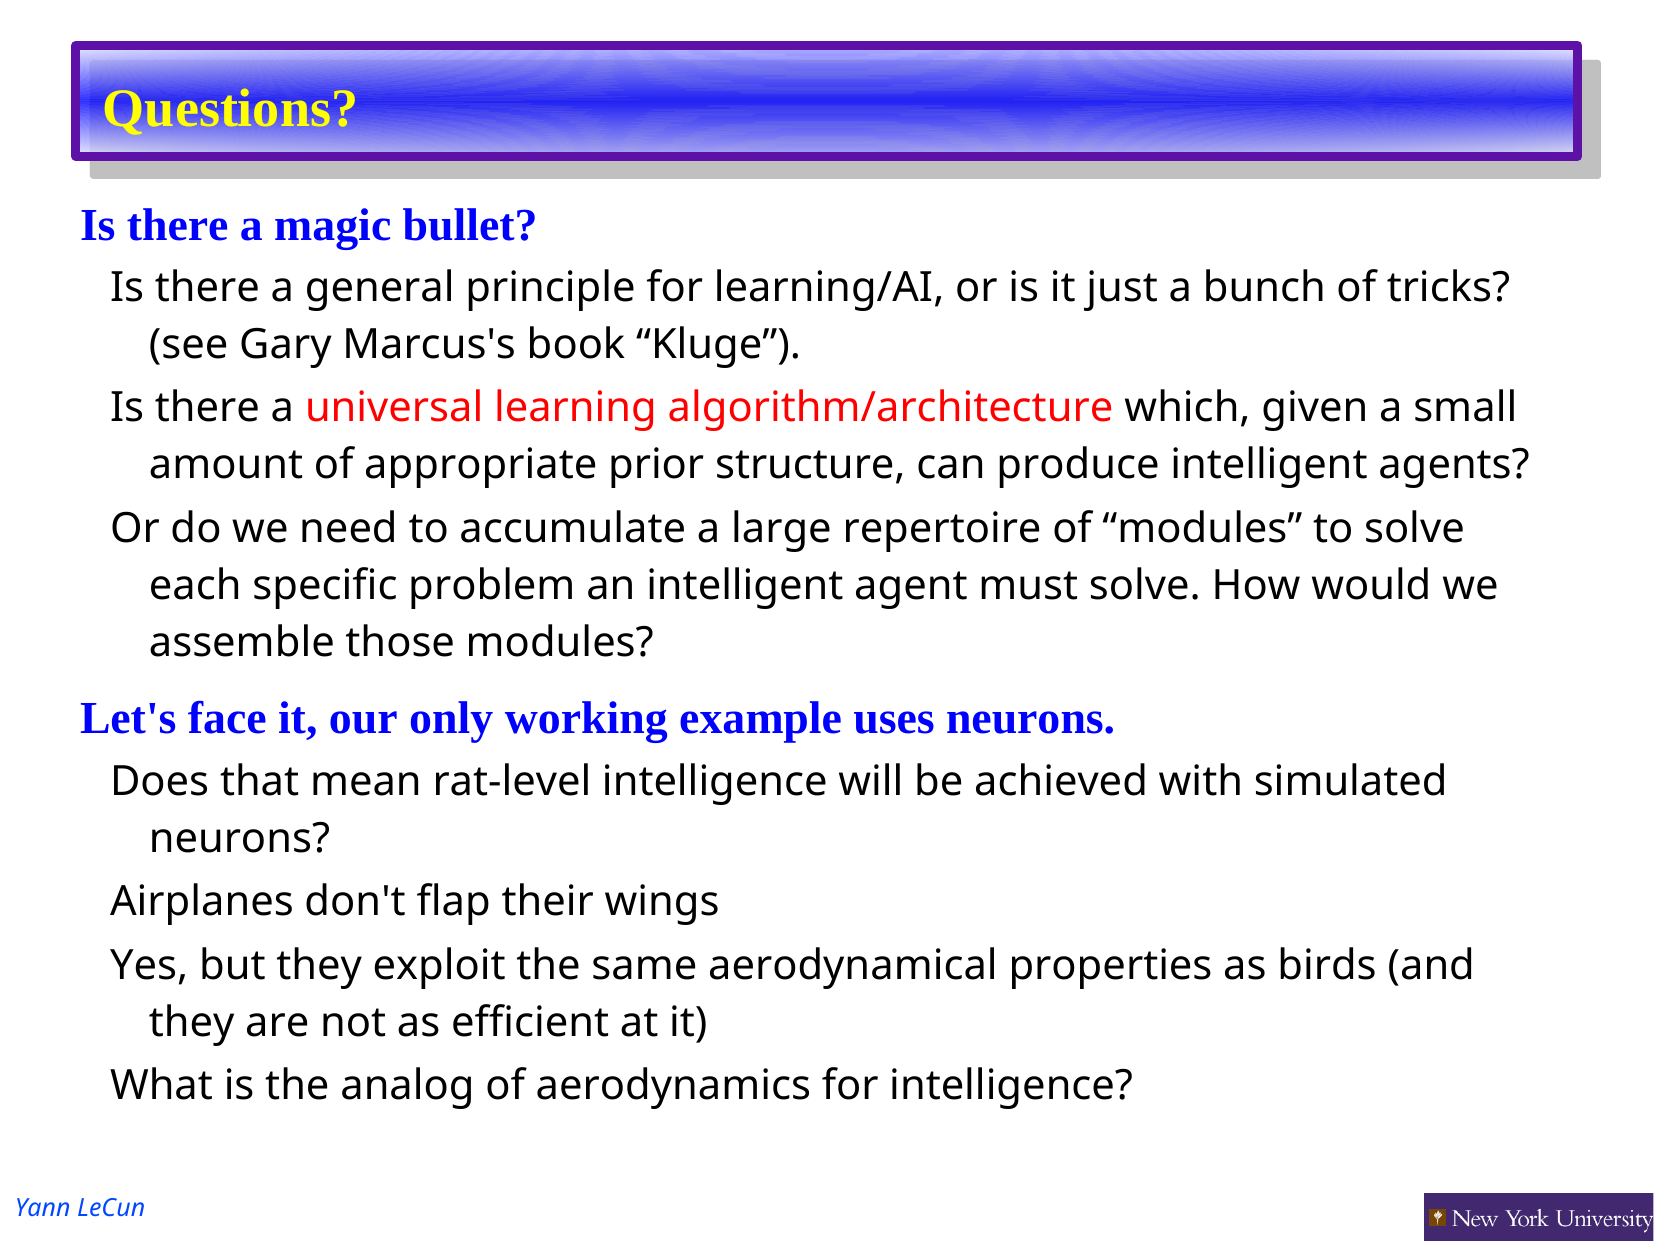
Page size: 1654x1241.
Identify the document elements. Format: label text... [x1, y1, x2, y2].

list Is there a magic bullet? Is there a general principle for learning/AI, or is it just a bunch of tricks? (see Gary Marcus's book “Kluge”). Is there a universal learning algorithm/architecture which, given a small amount of appropriate prior structure, can produce intelligent agents? Or do we need to accumulate a large repertoire of “modules” to solve each specific problem an intelligent agent must solve. How would we assemble those modules? Let's face it, our only working example uses neurons. Does that mean rat-level intelligence will be achieved with simulated neurons? Airplanes don't flap their wings Yes, but they exploit the same aerodynamical properties as birds (and they are not as efficient at it) What is the analog of aerodynamics for intelligence? [80, 199, 1554, 1162]
picture [1424, 1193, 1654, 1241]
title Questions? [75, 45, 1578, 157]
